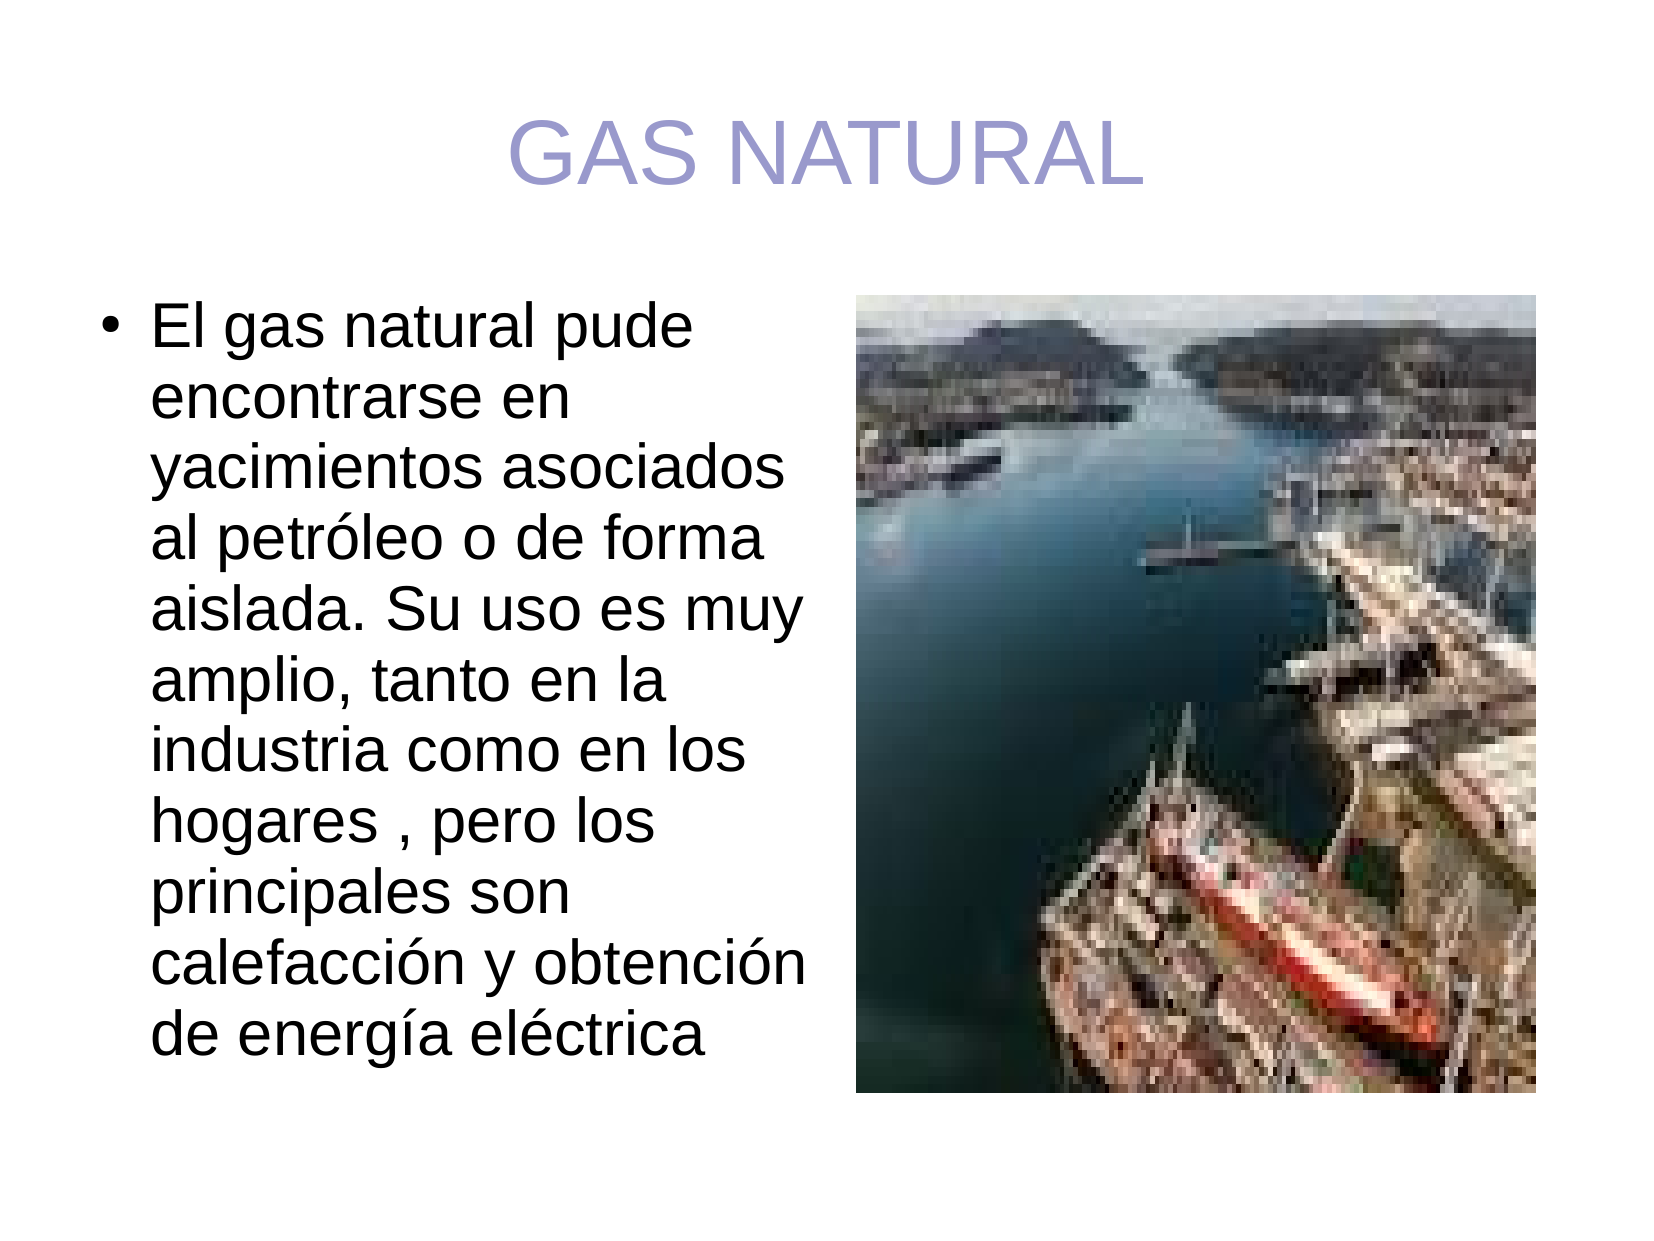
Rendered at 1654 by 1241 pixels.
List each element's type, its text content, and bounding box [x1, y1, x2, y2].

chart [845, 290, 1572, 1109]
list El gas natural pude encontrarse en yacimientos asociados al petróleo o de forma aislada. Su uso es muy amplio, tanto en la industria como en los hogares , pero los principales son calefacción y obtención de energía eléctrica [82, 290, 809, 1109]
title GAS NATURAL [82, 56, 1571, 250]
picture [856, 295, 1536, 1093]
